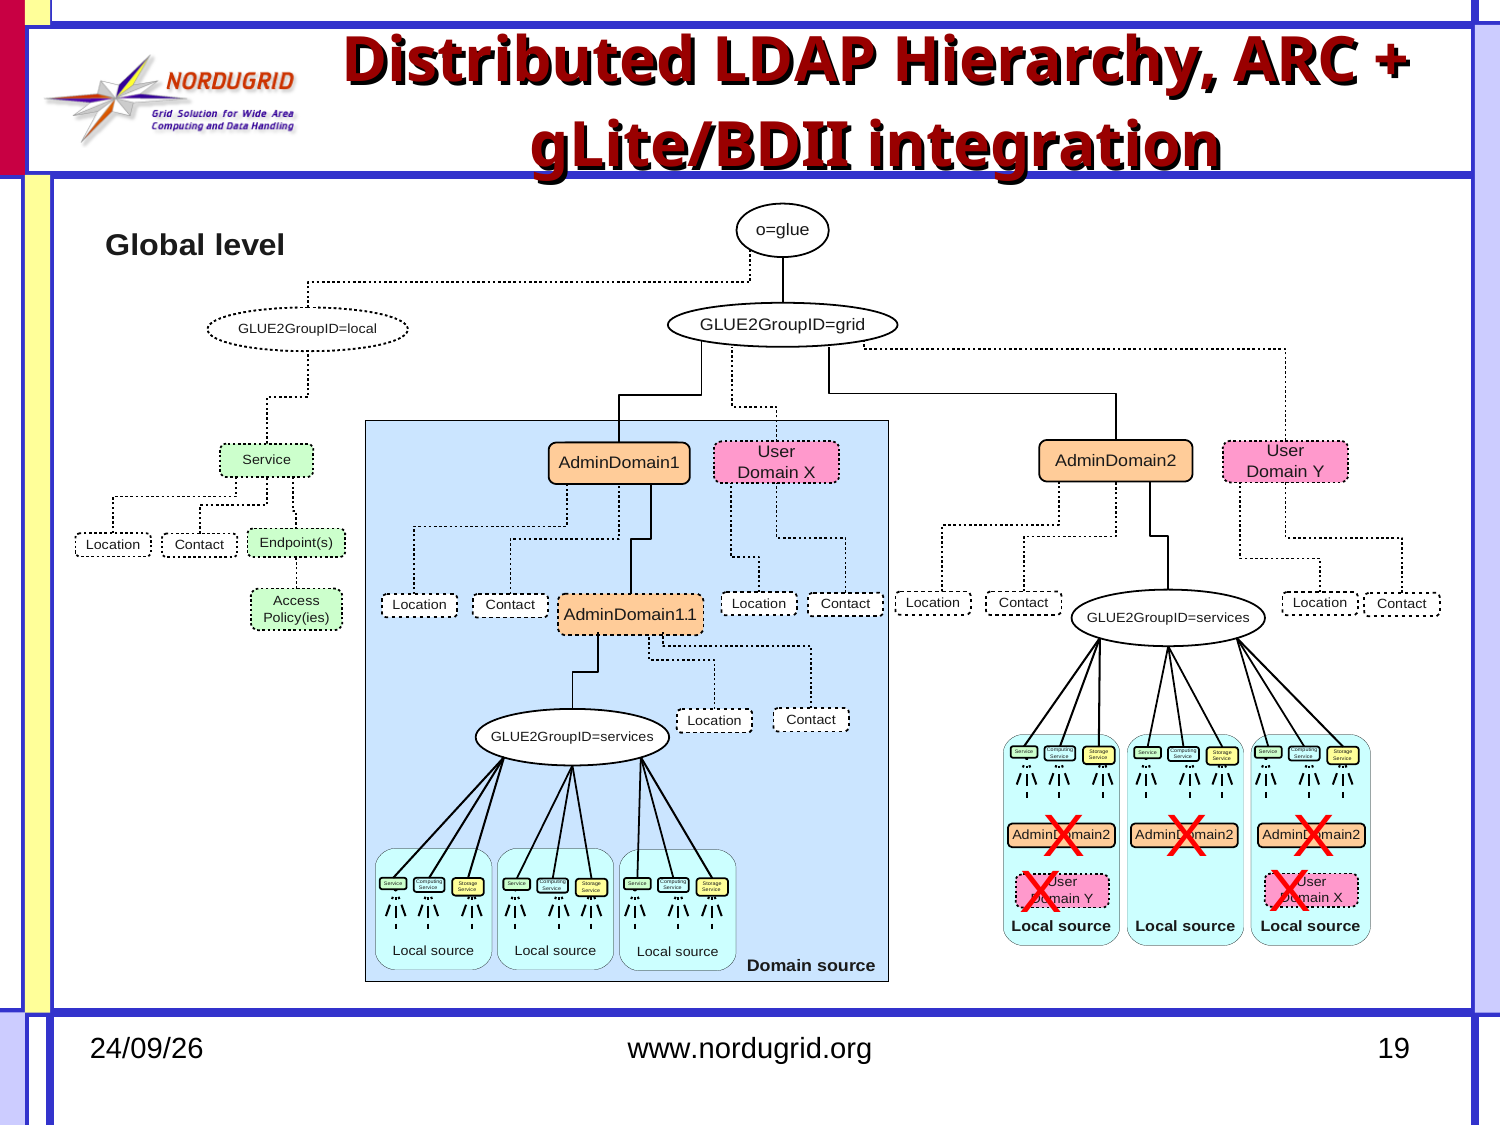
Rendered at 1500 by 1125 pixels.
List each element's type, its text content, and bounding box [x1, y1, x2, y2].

title Distributed LDAP Hierarchy, ARC + gLite/BDII integration [324, 17, 1428, 151]
chart [53, 151, 1451, 1006]
picture [40, 49, 301, 148]
